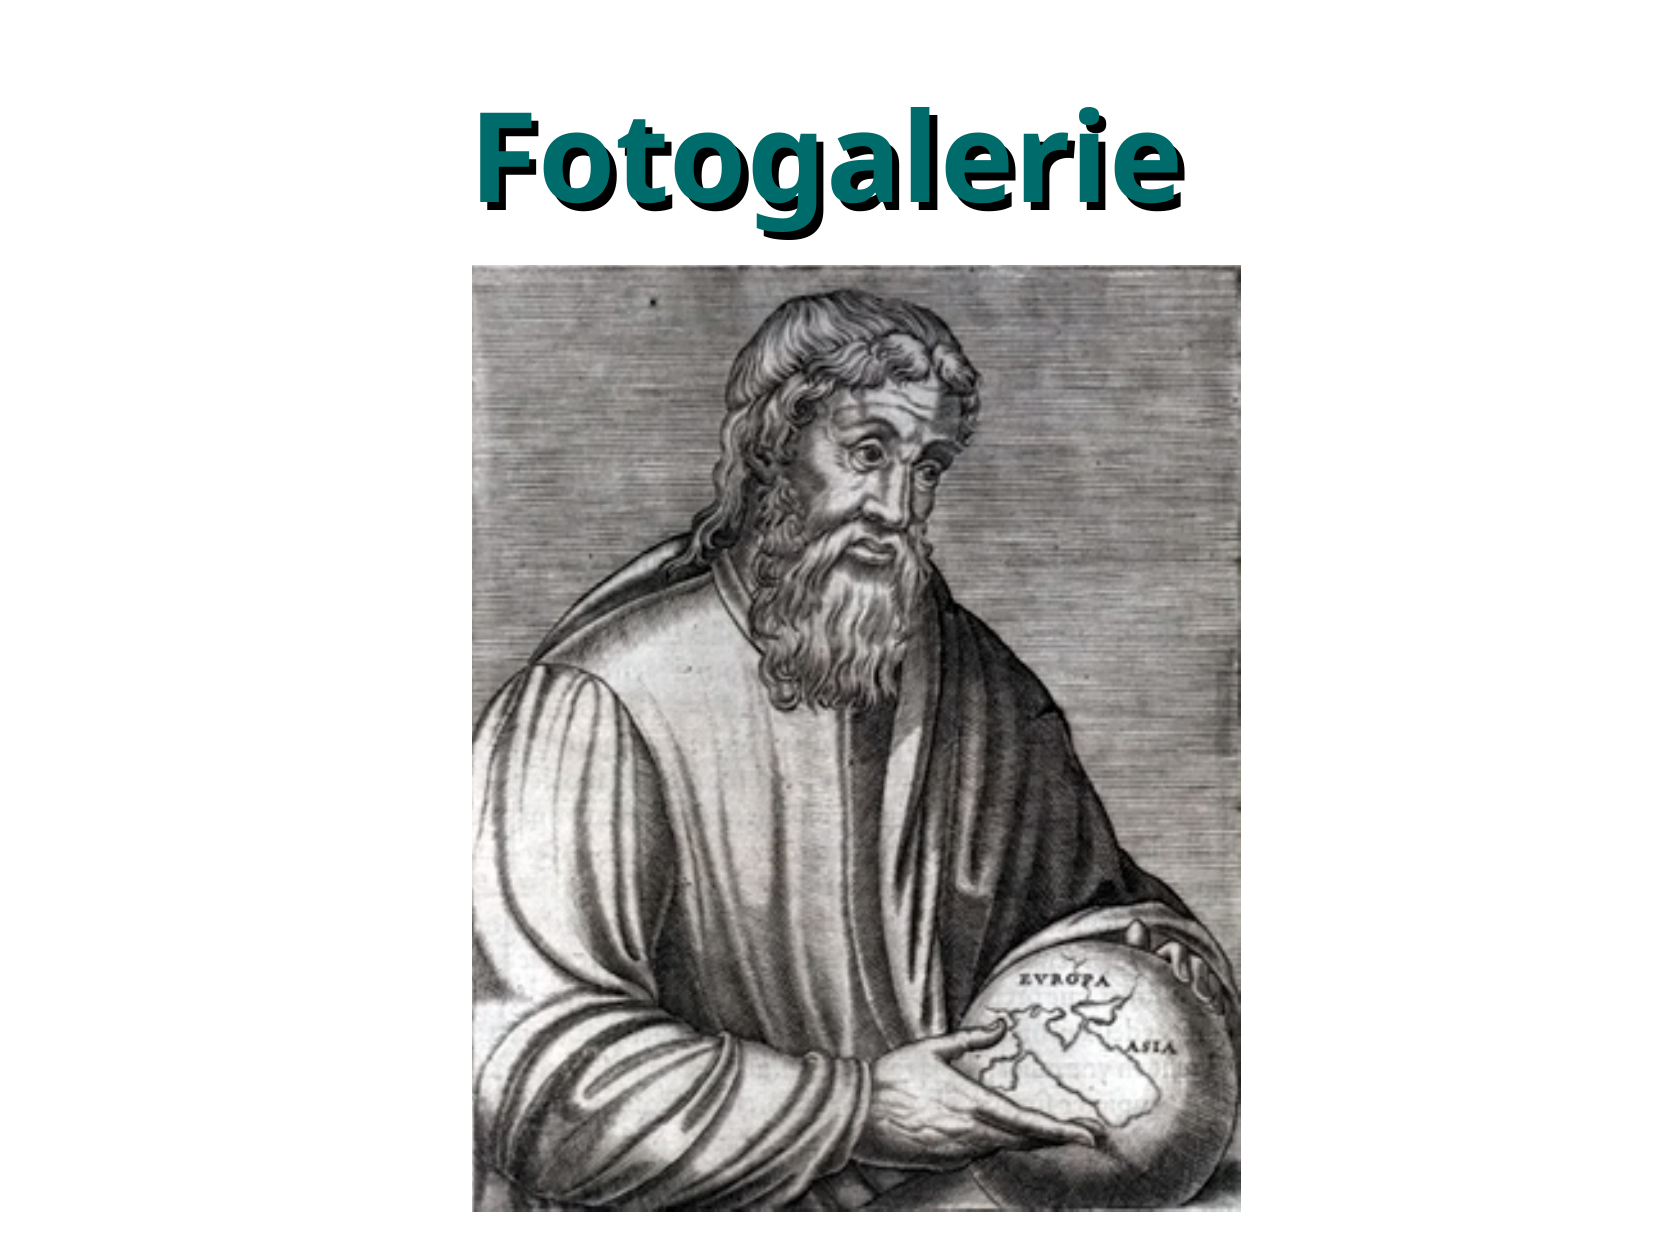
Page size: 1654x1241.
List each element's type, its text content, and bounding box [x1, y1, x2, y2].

picture [472, 265, 1241, 1212]
title Fotogalerie [82, 49, 1571, 257]
